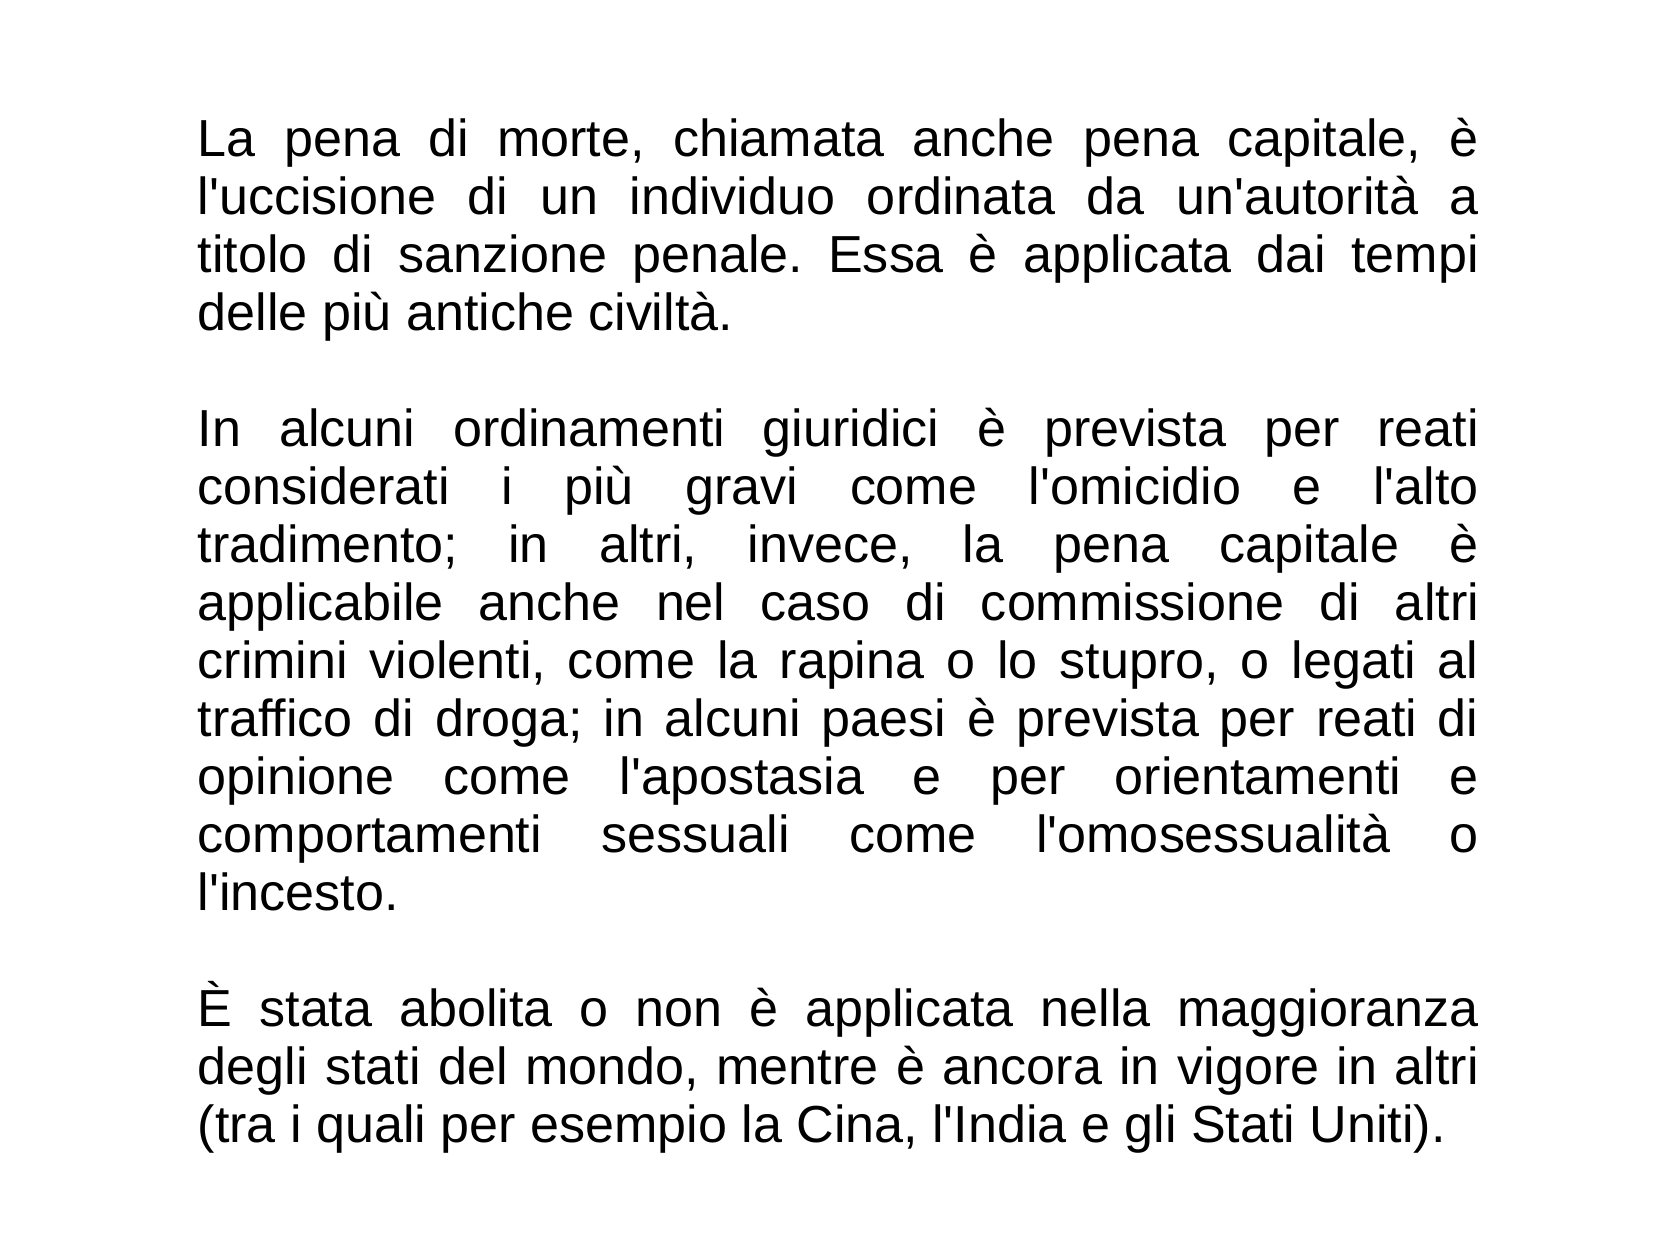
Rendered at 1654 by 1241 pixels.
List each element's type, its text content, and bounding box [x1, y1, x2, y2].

text_box La pena di morte, chiamata anche pena capitale, è l'uccisione di un individuo ordinata da un'autorità a titolo di sanzione penale. Essa è applicata dai tempi delle più antiche civiltà. In alcuni ordinamenti giuridici è prevista per reati considerati i più gravi come l'omicidio e l'alto tradimento; in altri, invece, la pena capitale è applicabile anche nel caso di commissione di altri crimini violenti, come la rapina o lo stupro, o legati al traffico di droga; in alcuni paesi è prevista per reati di opinione come l'apostasia e per orientamenti e comportamenti sessuali come l'omosessualità o l'incesto. È stata abolita o non è applicata nella maggioranza degli stati del mondo, mentre è ancora in vigore in altri (tra i quali per esempio la Cina, l'India e gli Stati Uniti). [183, 101, 1495, 1165]
